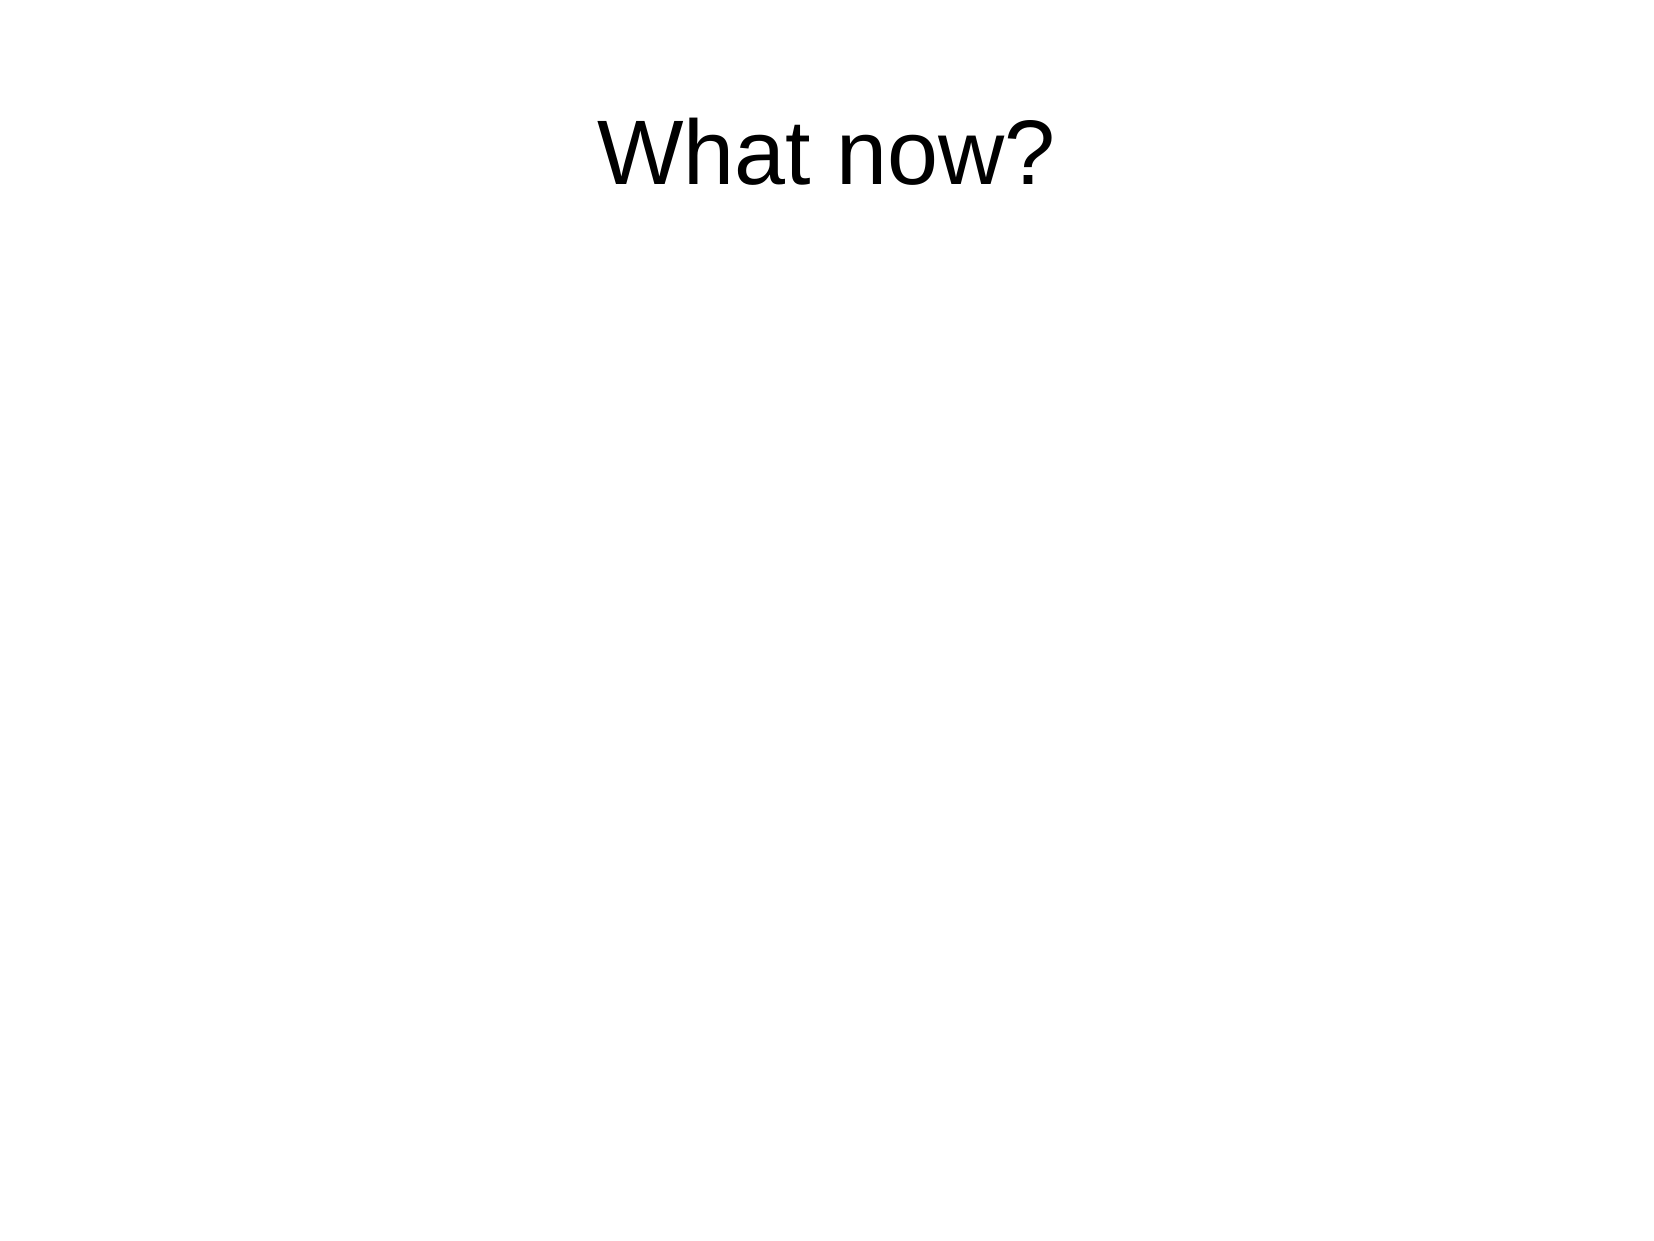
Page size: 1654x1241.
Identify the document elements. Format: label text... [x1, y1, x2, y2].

title What now? [82, 49, 1571, 257]
